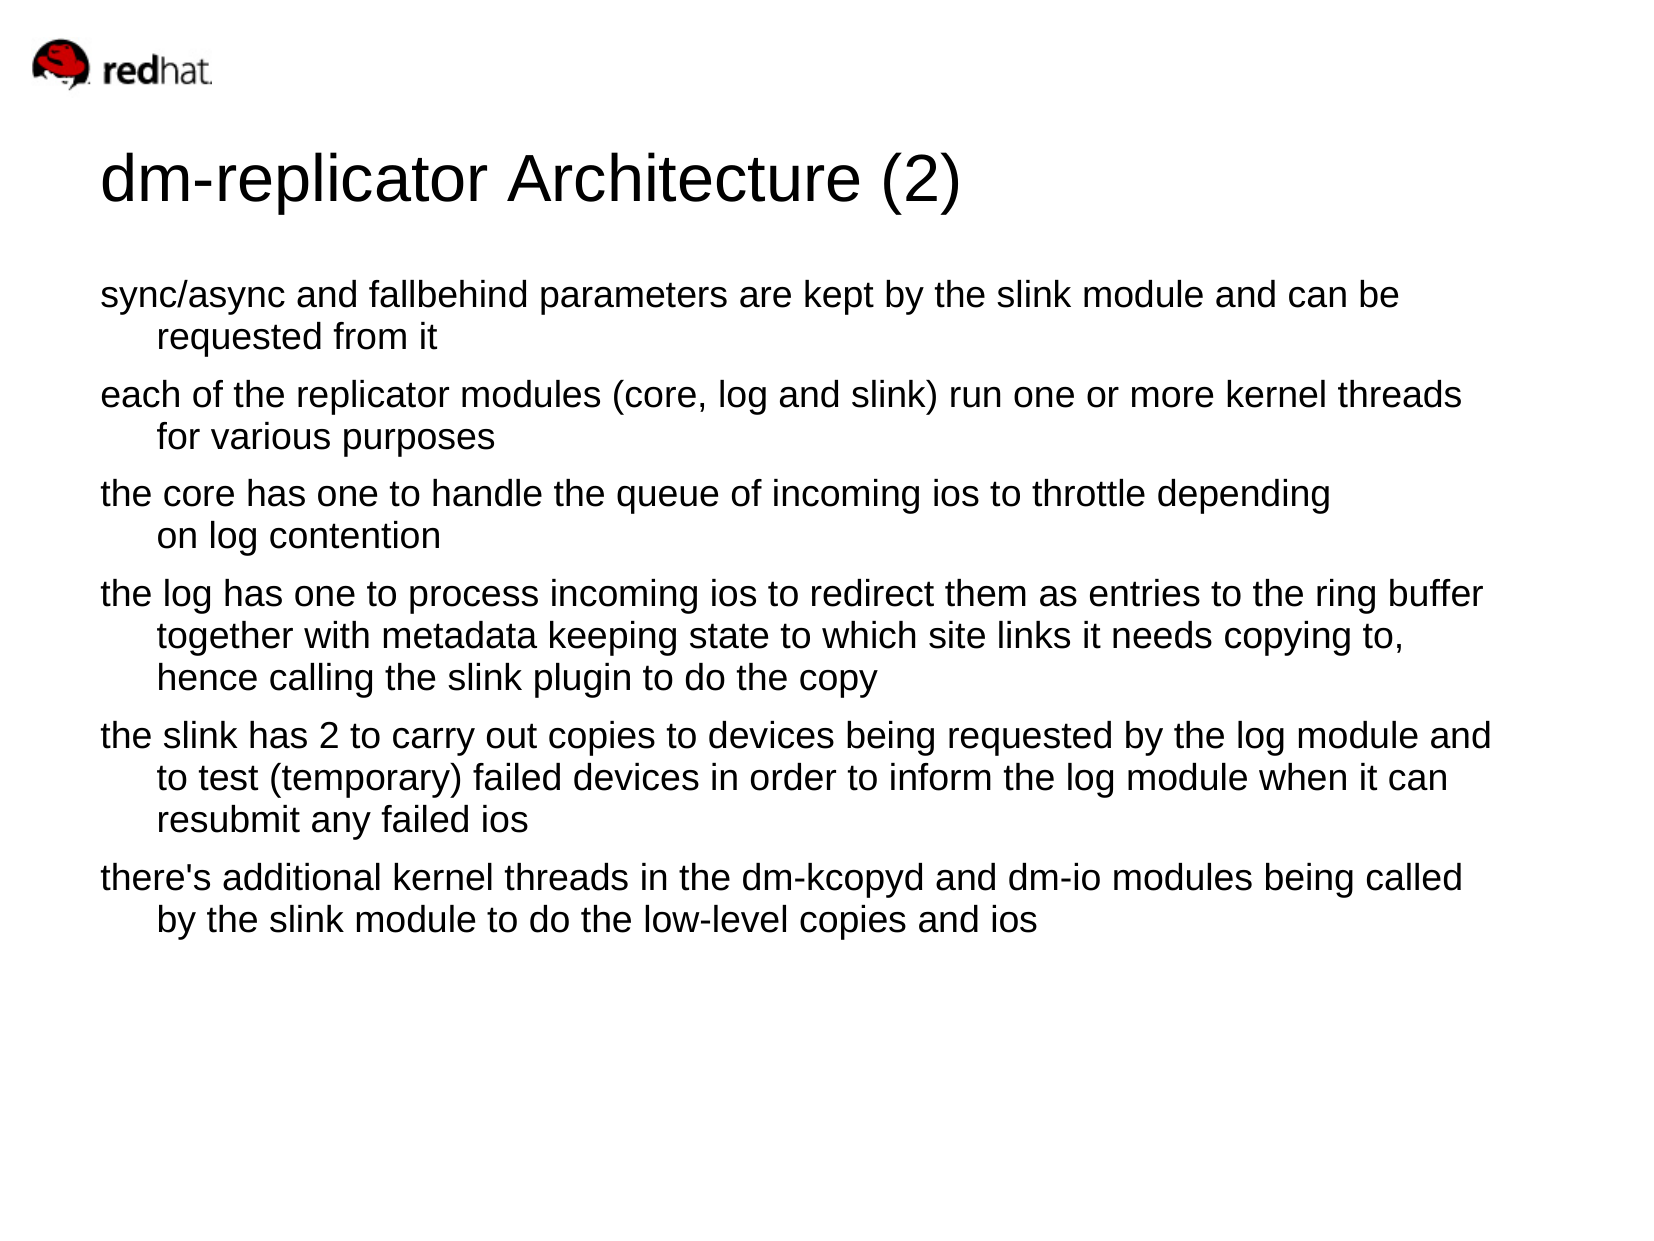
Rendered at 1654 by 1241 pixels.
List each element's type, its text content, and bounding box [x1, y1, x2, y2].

list dm-replicator Architecture (2) sync/async and fallbehind parameters are kept by the slink module and can be requested from it each of the replicator modules (core, log and slink) run one or more kernel threads for various purposes the core has one to handle the queue of incoming ios to throttle depending on log contention the log has one to process incoming ios to redirect them as entries to the ring buffer together with metadata keeping state to which site links it needs copying to, hence calling the slink plugin to do the copy the slink has 2 to carry out copies to devices being requested by the log module and to test (temporary) failed devices in order to inform the log module when it can resubmit any failed ios there's additional kernel threads in the dm-kcopyd and dm-io modules being called by the slink module to do the low-level copies and ios [100, 140, 1506, 1016]
picture [31, 37, 212, 98]
